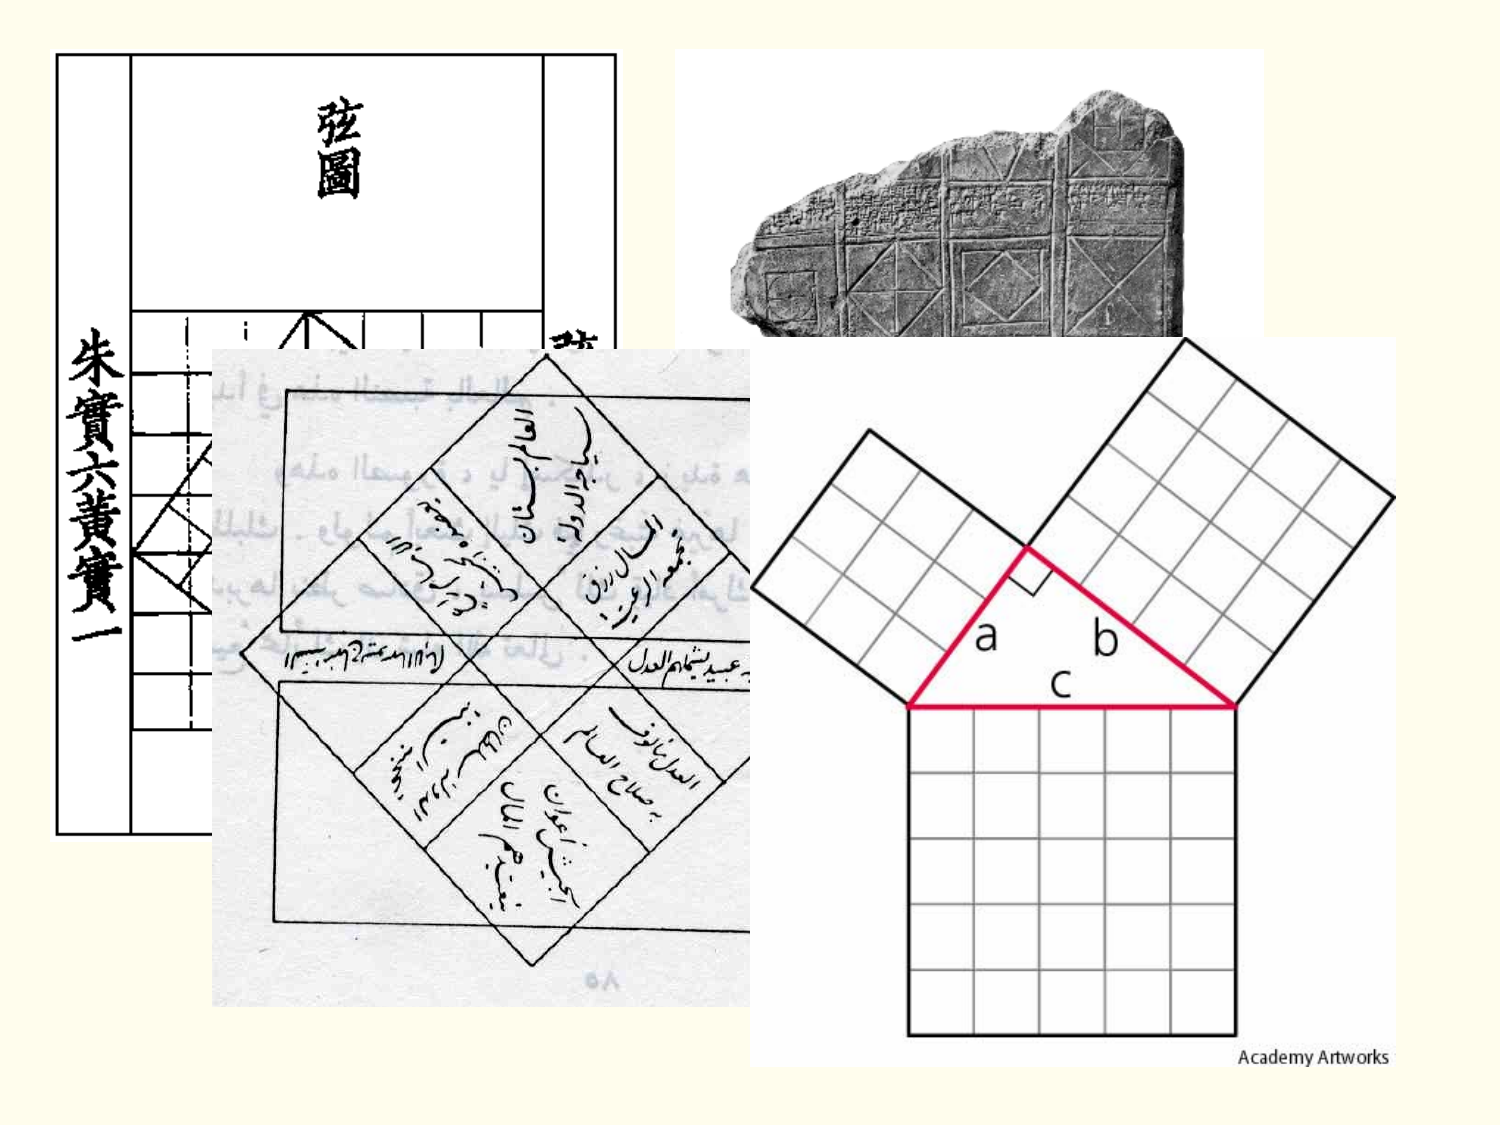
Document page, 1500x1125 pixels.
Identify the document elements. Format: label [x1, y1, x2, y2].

picture [50, 49, 1396, 1067]
